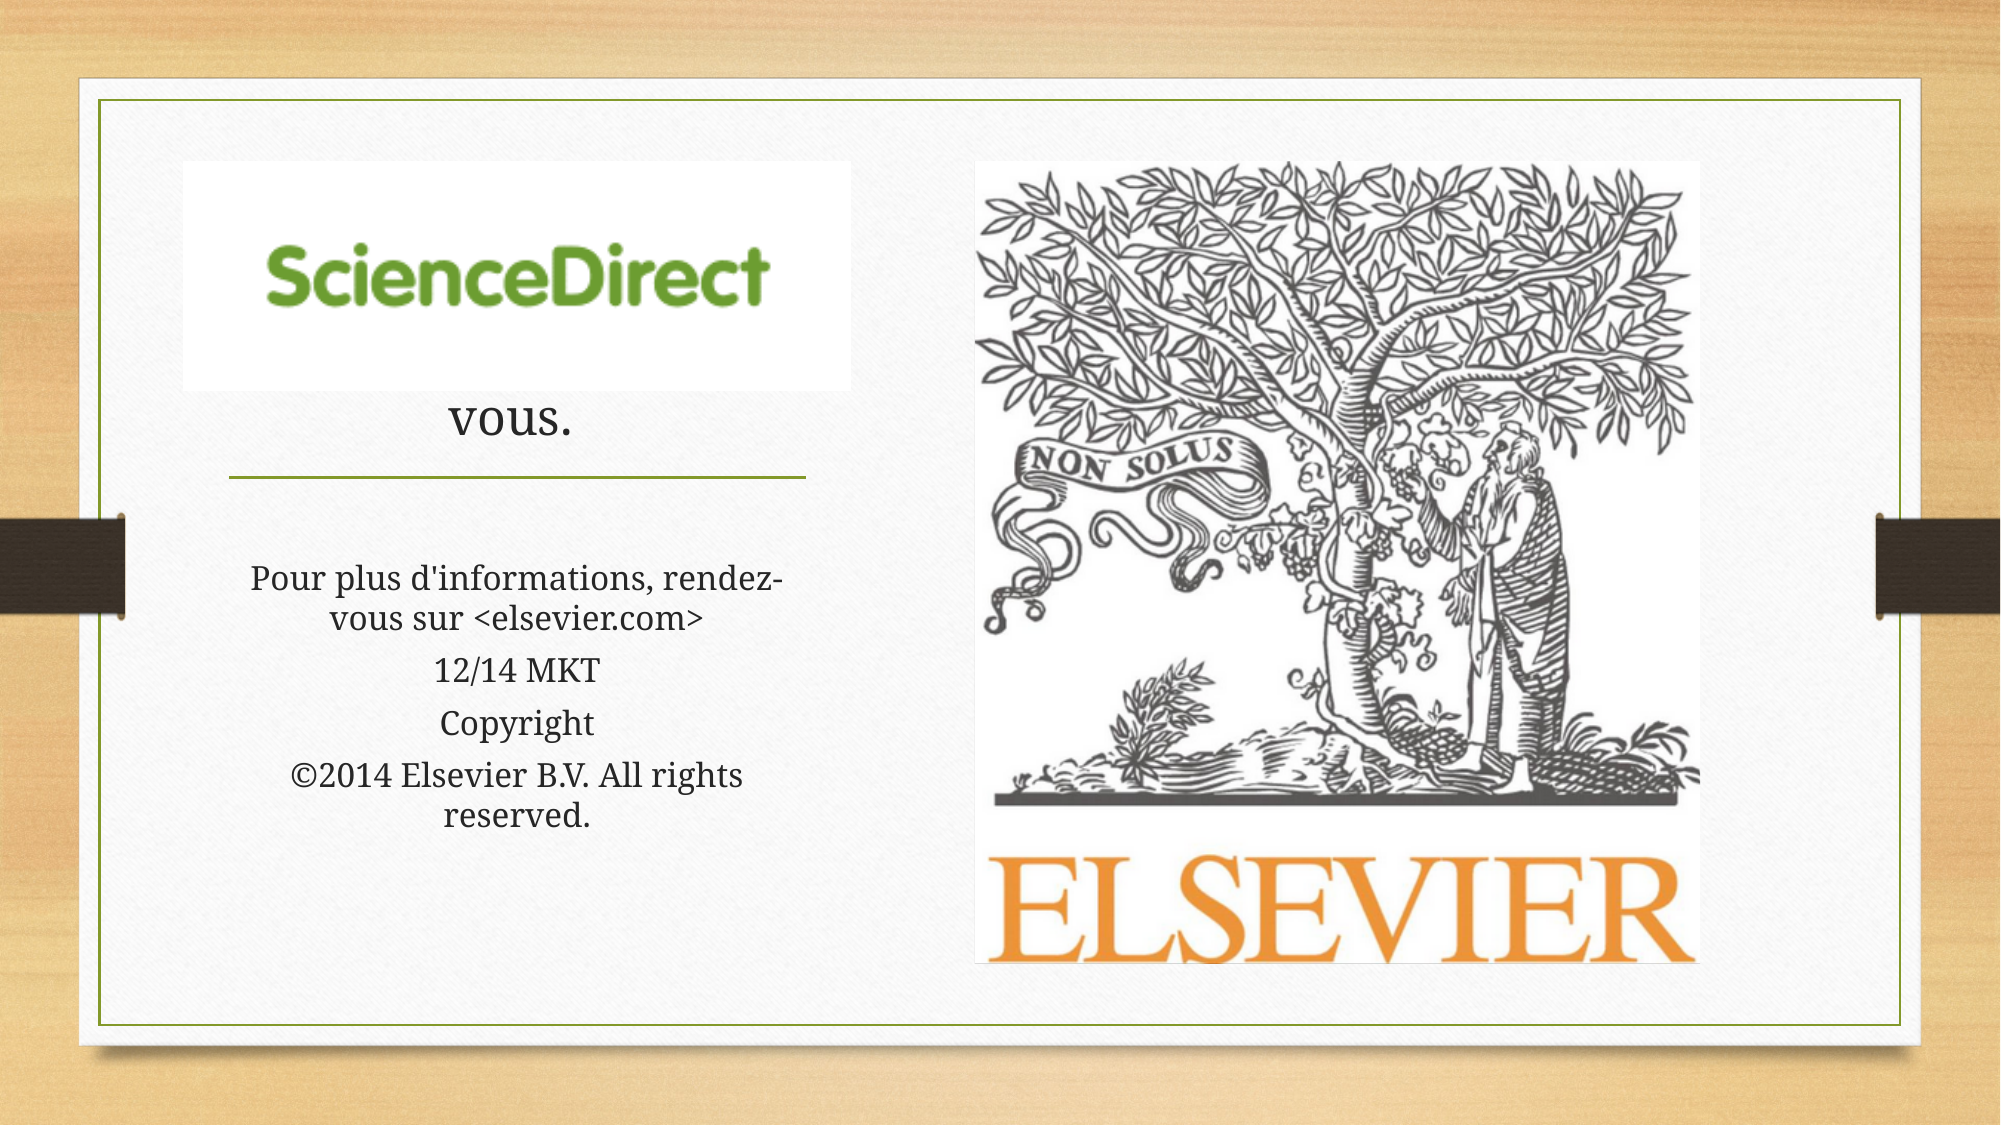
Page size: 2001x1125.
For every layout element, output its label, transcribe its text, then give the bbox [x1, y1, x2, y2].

list Pour plus d'informations, rendez-vous sur <elsevier.com> 12/14 MKT Copyright ©2014 Elsevier B.V. All rights reserved. [212, 497, 823, 898]
picture [974, 161, 1701, 964]
title Bonne recherche à vous. [212, 391, 823, 453]
picture [183, 161, 851, 391]
